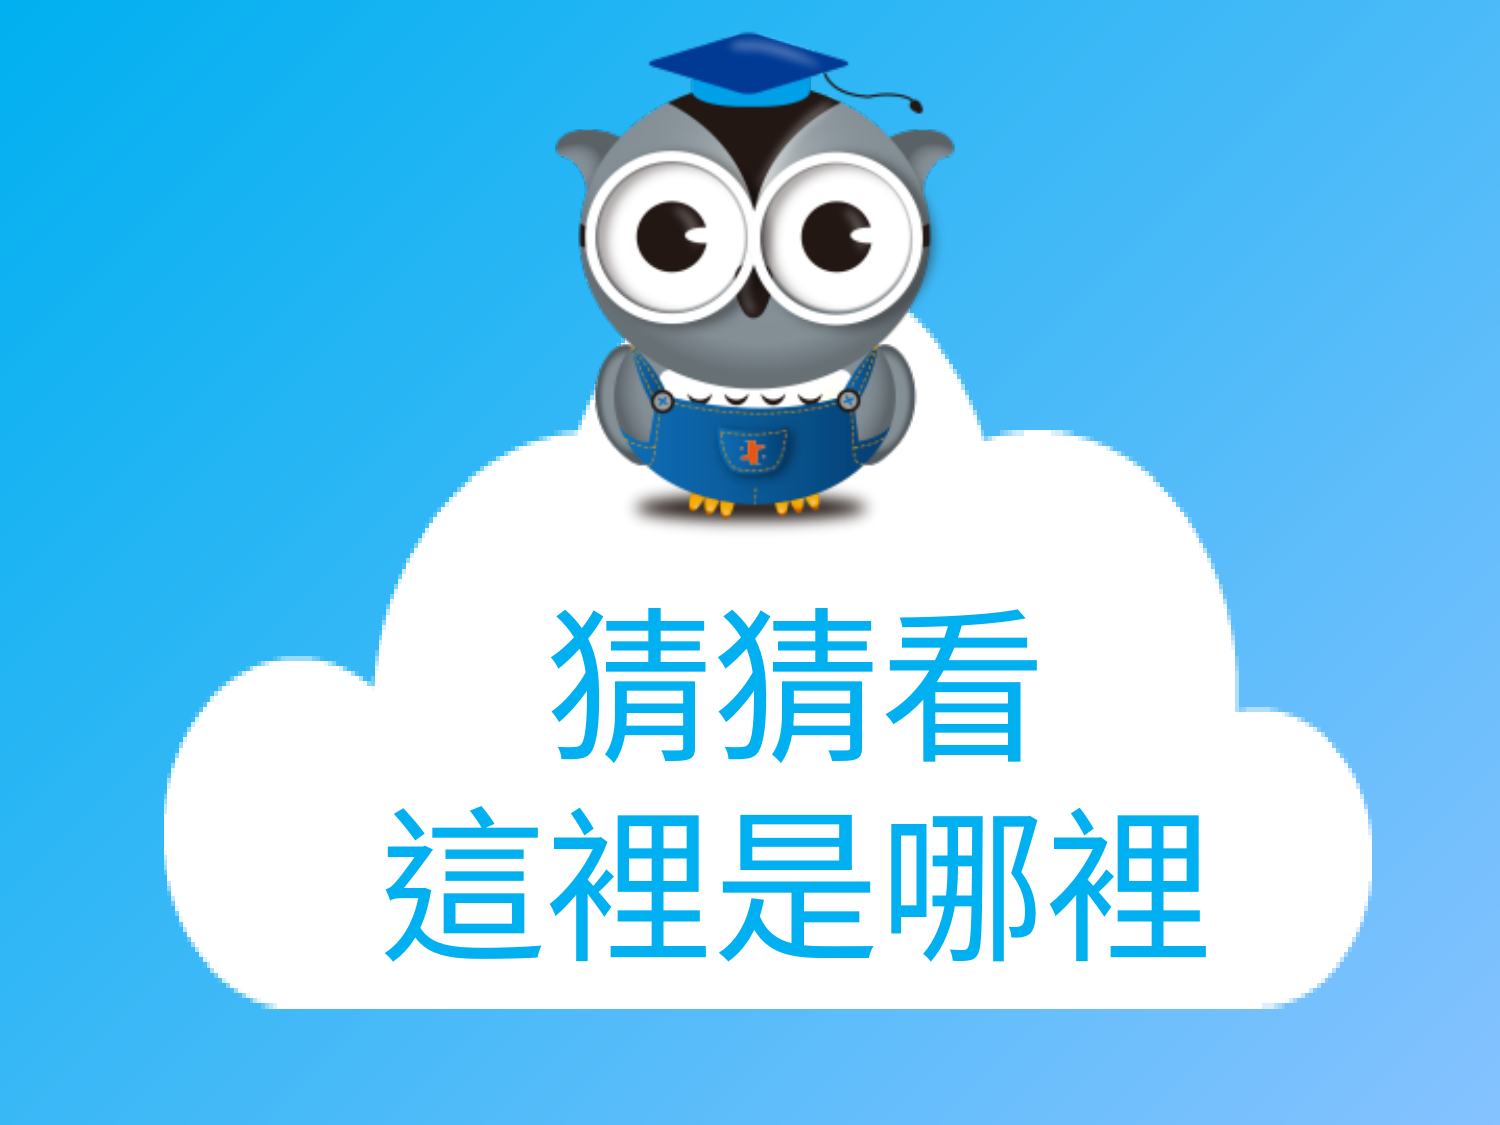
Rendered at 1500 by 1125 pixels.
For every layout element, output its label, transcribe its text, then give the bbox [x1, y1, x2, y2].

picture [164, 0, 1372, 1009]
text_box 猜猜看 這裡是哪裡 [339, 574, 1254, 994]
